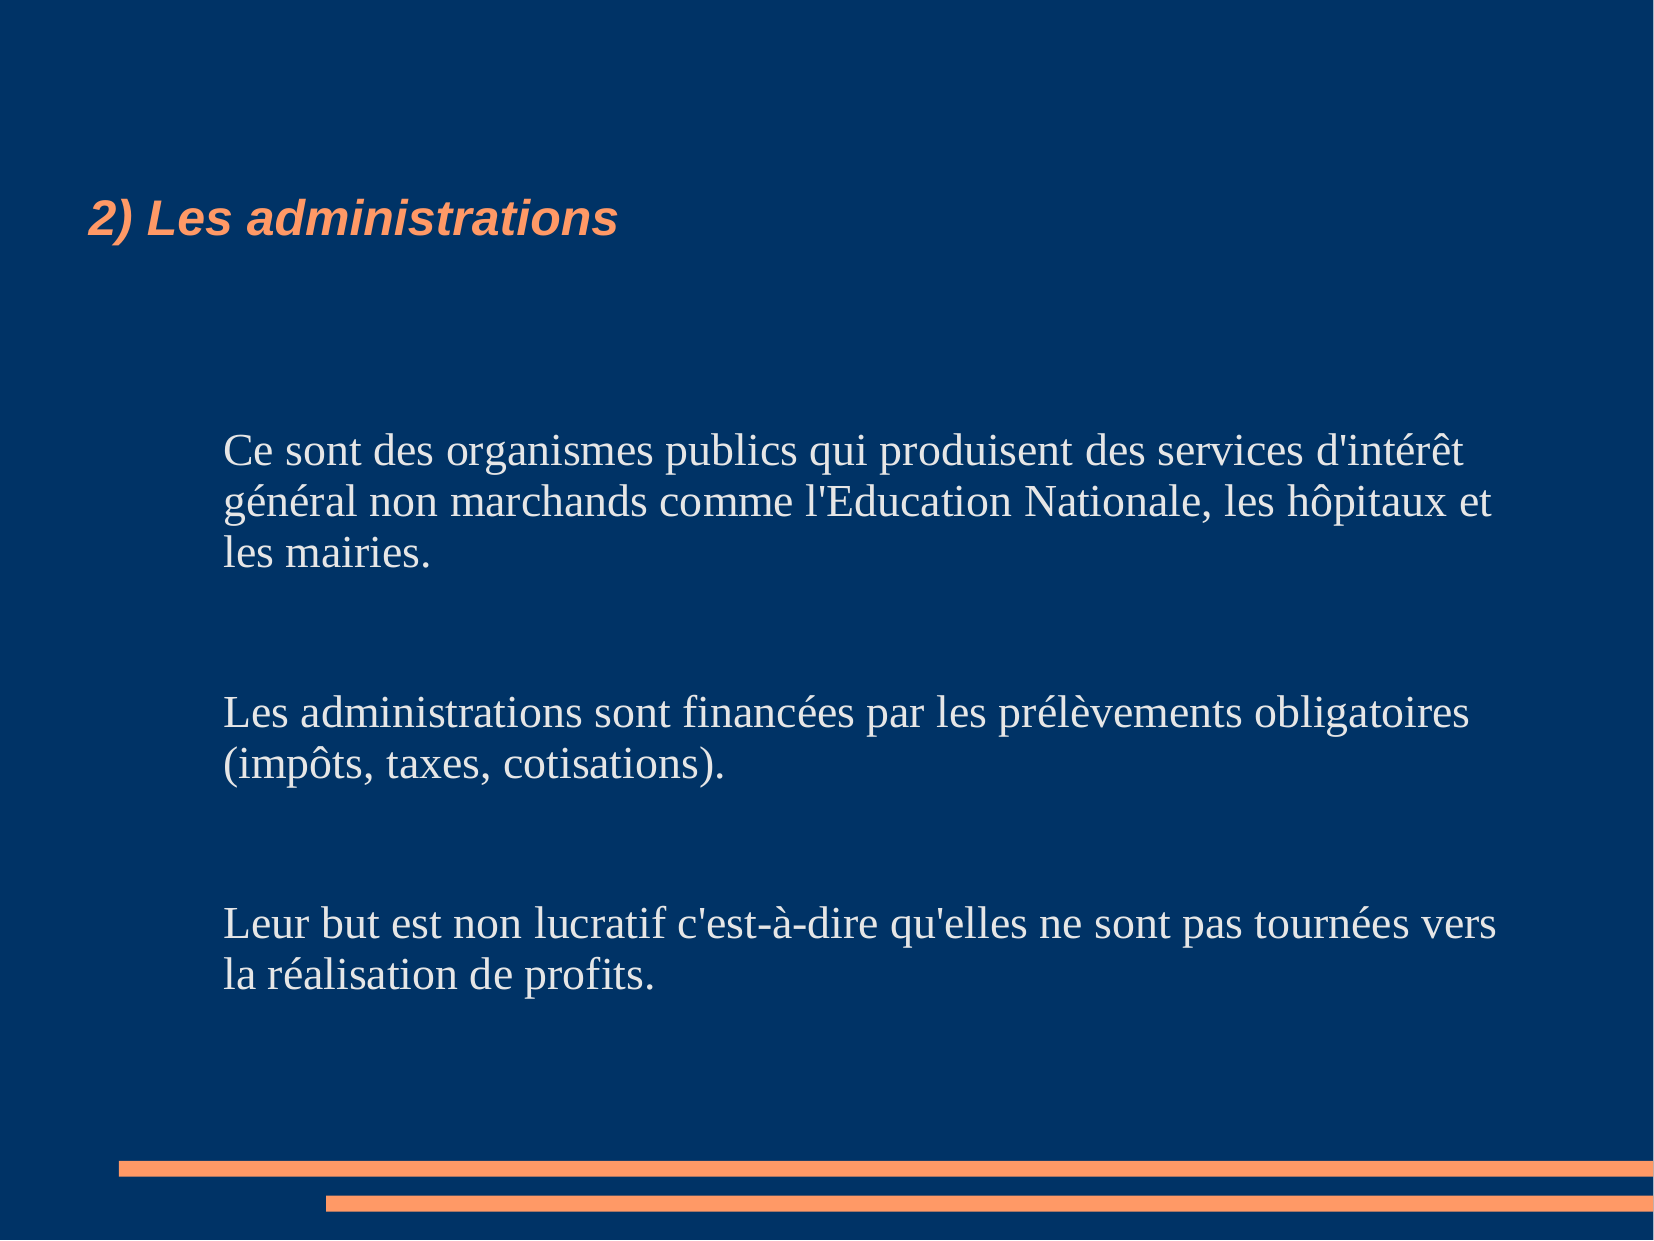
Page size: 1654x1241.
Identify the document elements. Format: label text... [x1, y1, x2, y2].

list Ce sont des organismes publics qui produisent des services d'intérêt général non marchands comme l'Education Nationale, les hôpitaux et les mairies. Les administrations sont financées par les prélèvements obligatoires (impôts, taxes, cotisations). Leur but est non lucratif c'est-à-dire qu'elles ne sont pas tournées vers la réalisation de profits. [152, 344, 1534, 1127]
title 2) Les administrations [88, 114, 1534, 322]
